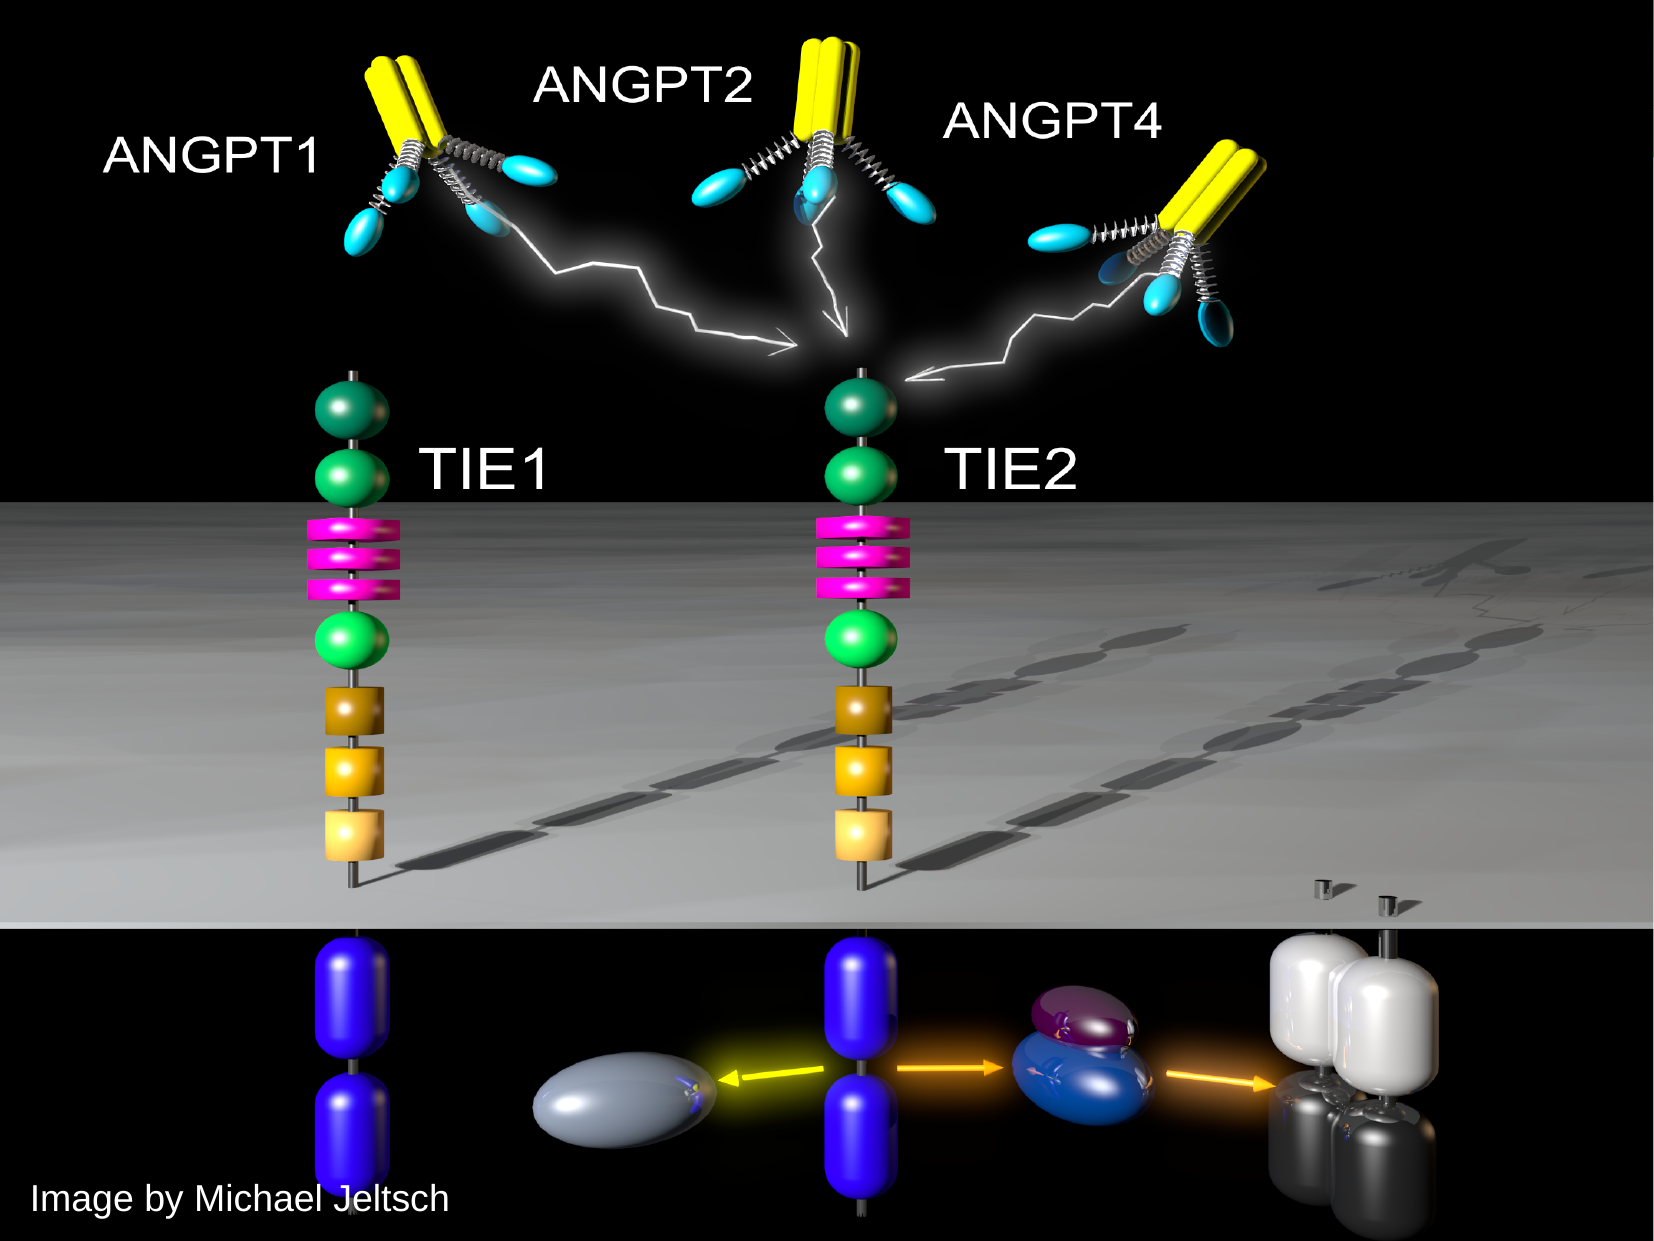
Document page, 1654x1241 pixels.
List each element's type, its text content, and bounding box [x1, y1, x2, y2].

text_box Image by Michael Jeltsch [15, 1170, 466, 1227]
picture [0, 0, 1654, 1241]
